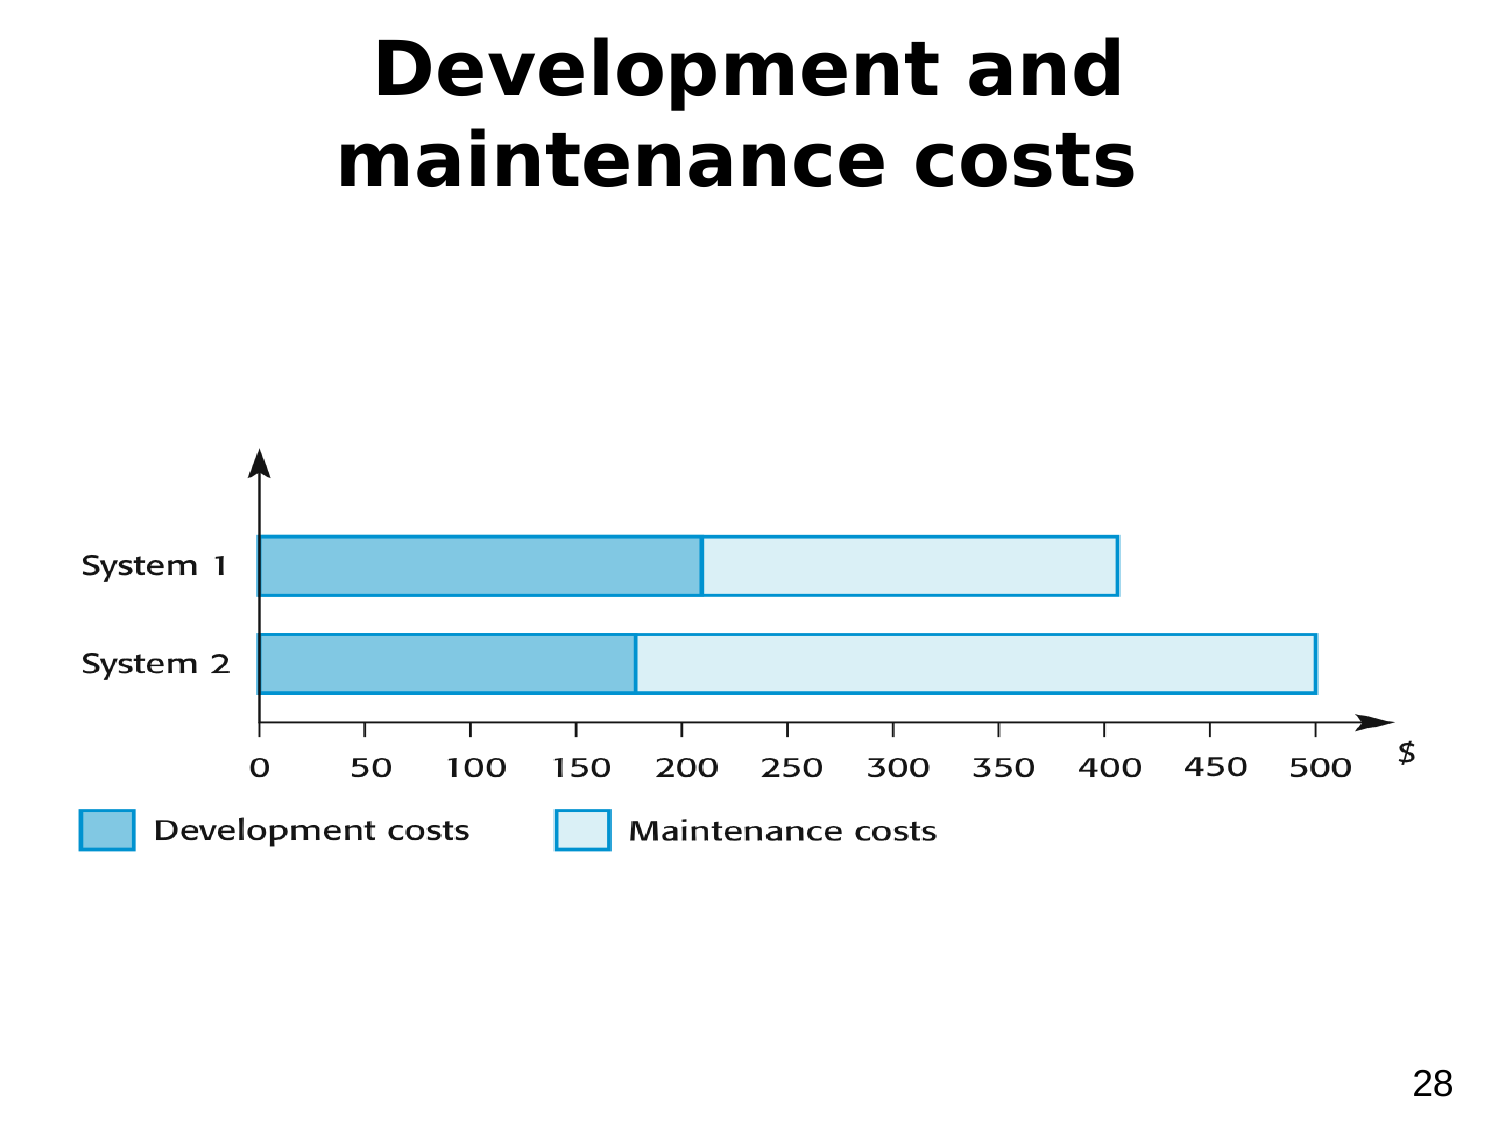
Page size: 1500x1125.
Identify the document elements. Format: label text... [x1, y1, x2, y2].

picture [74, 375, 1425, 925]
title Development and maintenance costs [75, 44, 1425, 177]
